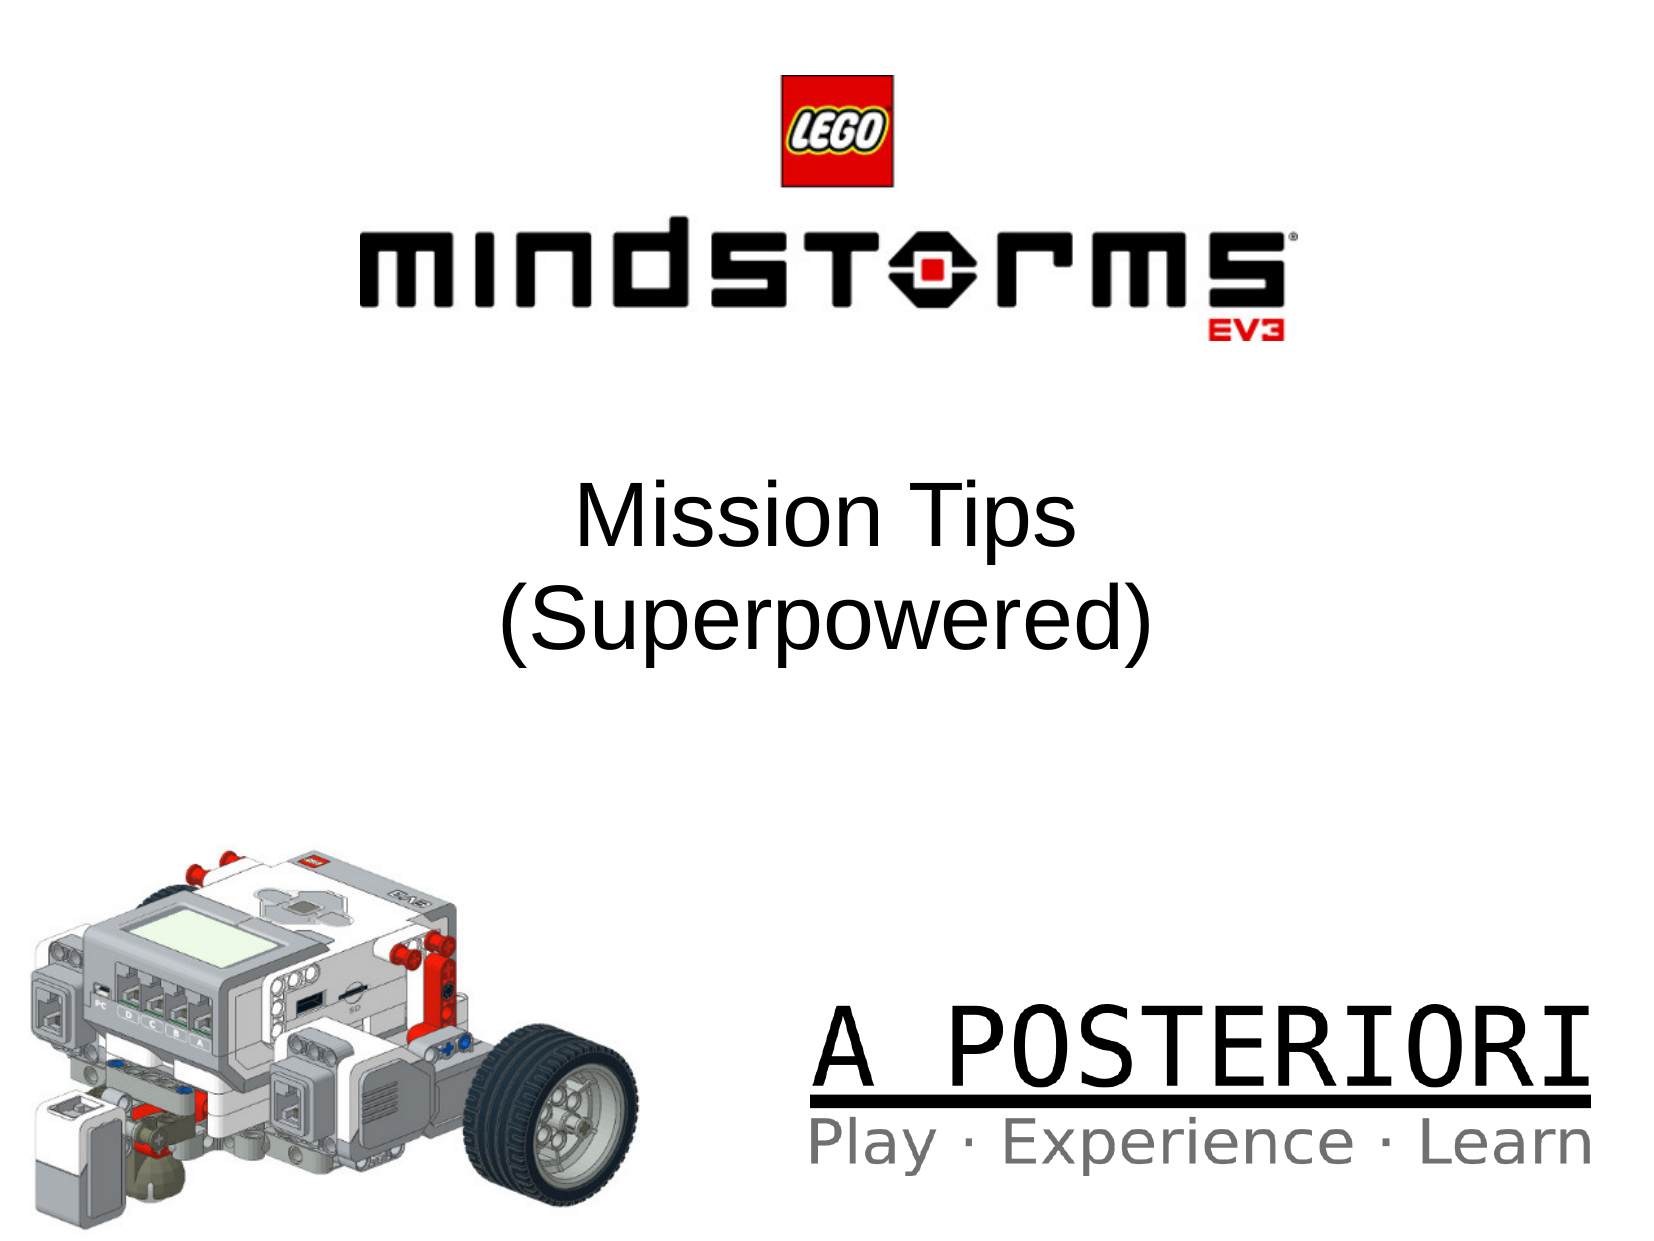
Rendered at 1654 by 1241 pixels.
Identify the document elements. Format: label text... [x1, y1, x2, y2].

title Mission Tips (Superpowered) [82, 361, 1571, 772]
picture [0, 833, 646, 1236]
picture [360, 75, 1298, 341]
picture [810, 1004, 1591, 1176]
